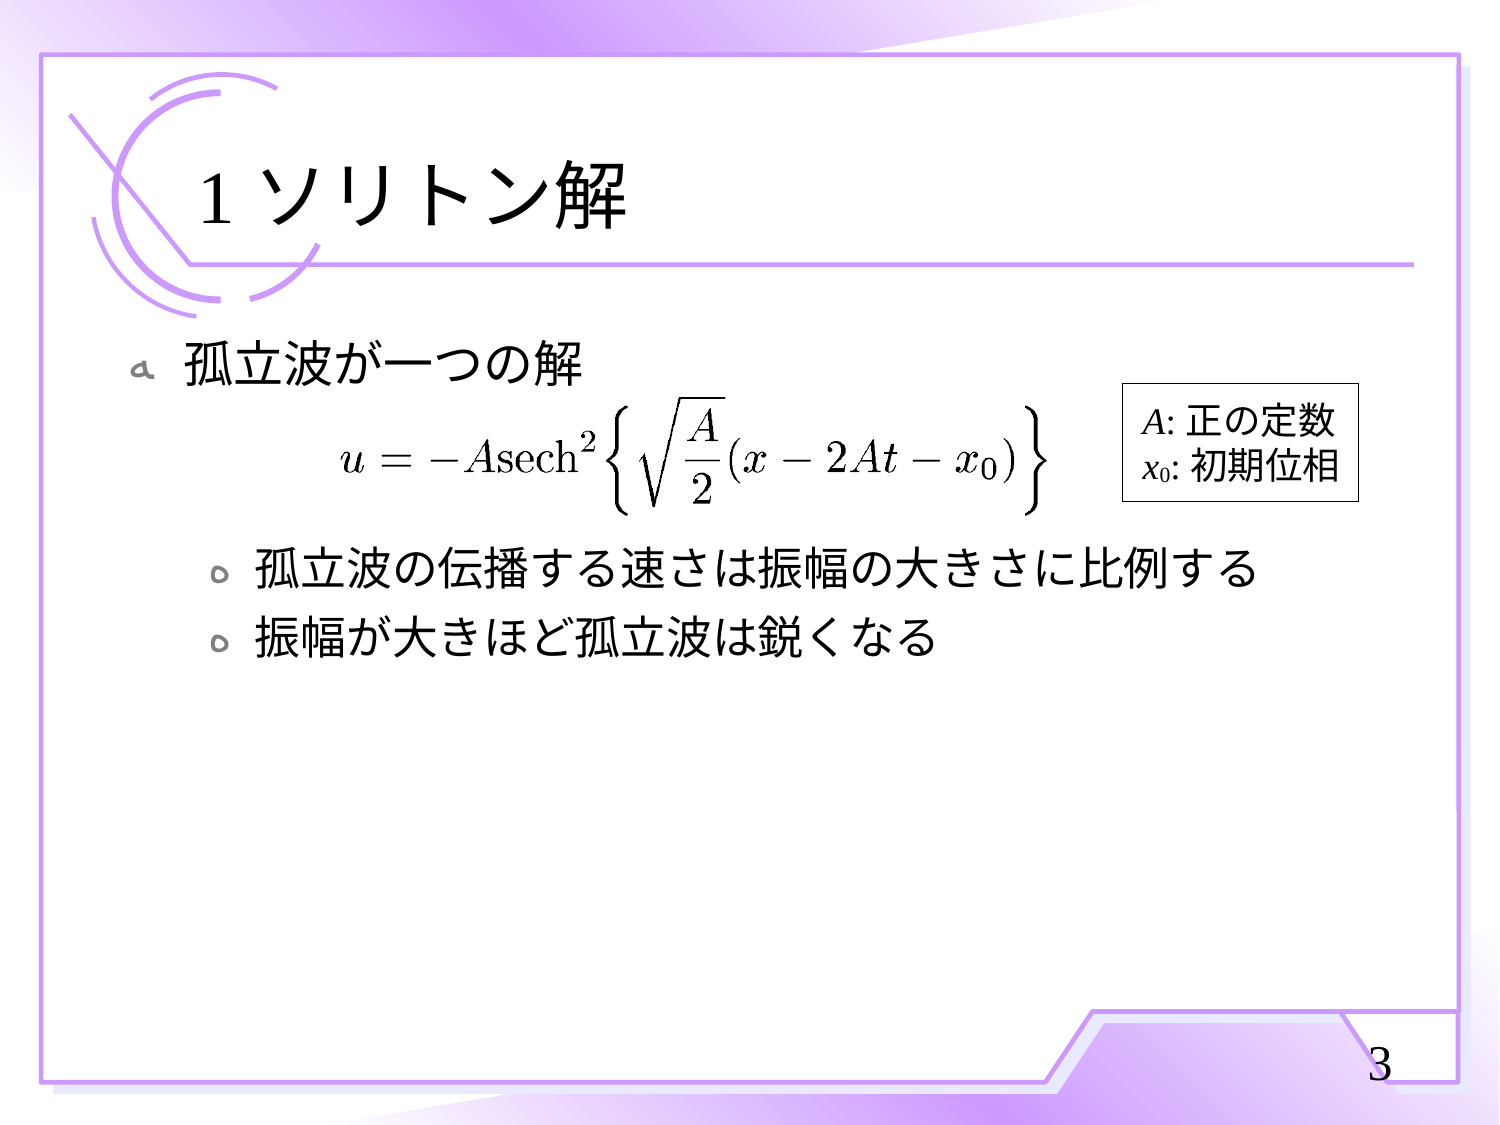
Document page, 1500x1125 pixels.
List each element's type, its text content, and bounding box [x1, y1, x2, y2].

list 孤立波が一つの解 [112, 324, 1388, 1021]
list 孤立波の伝播する速さは振幅の大きさに比例する 振幅が大きほど孤立波は鋭くなる [118, 531, 1394, 1034]
picture [336, 391, 1056, 520]
text_box A: 正の定数 x0: 初期位相 [1127, 389, 1356, 501]
title 1 ソリトン解 [183, 85, 1388, 302]
text_box A: 正の定数 x0: 初期位相 [1127, 502, 1356, 508]
